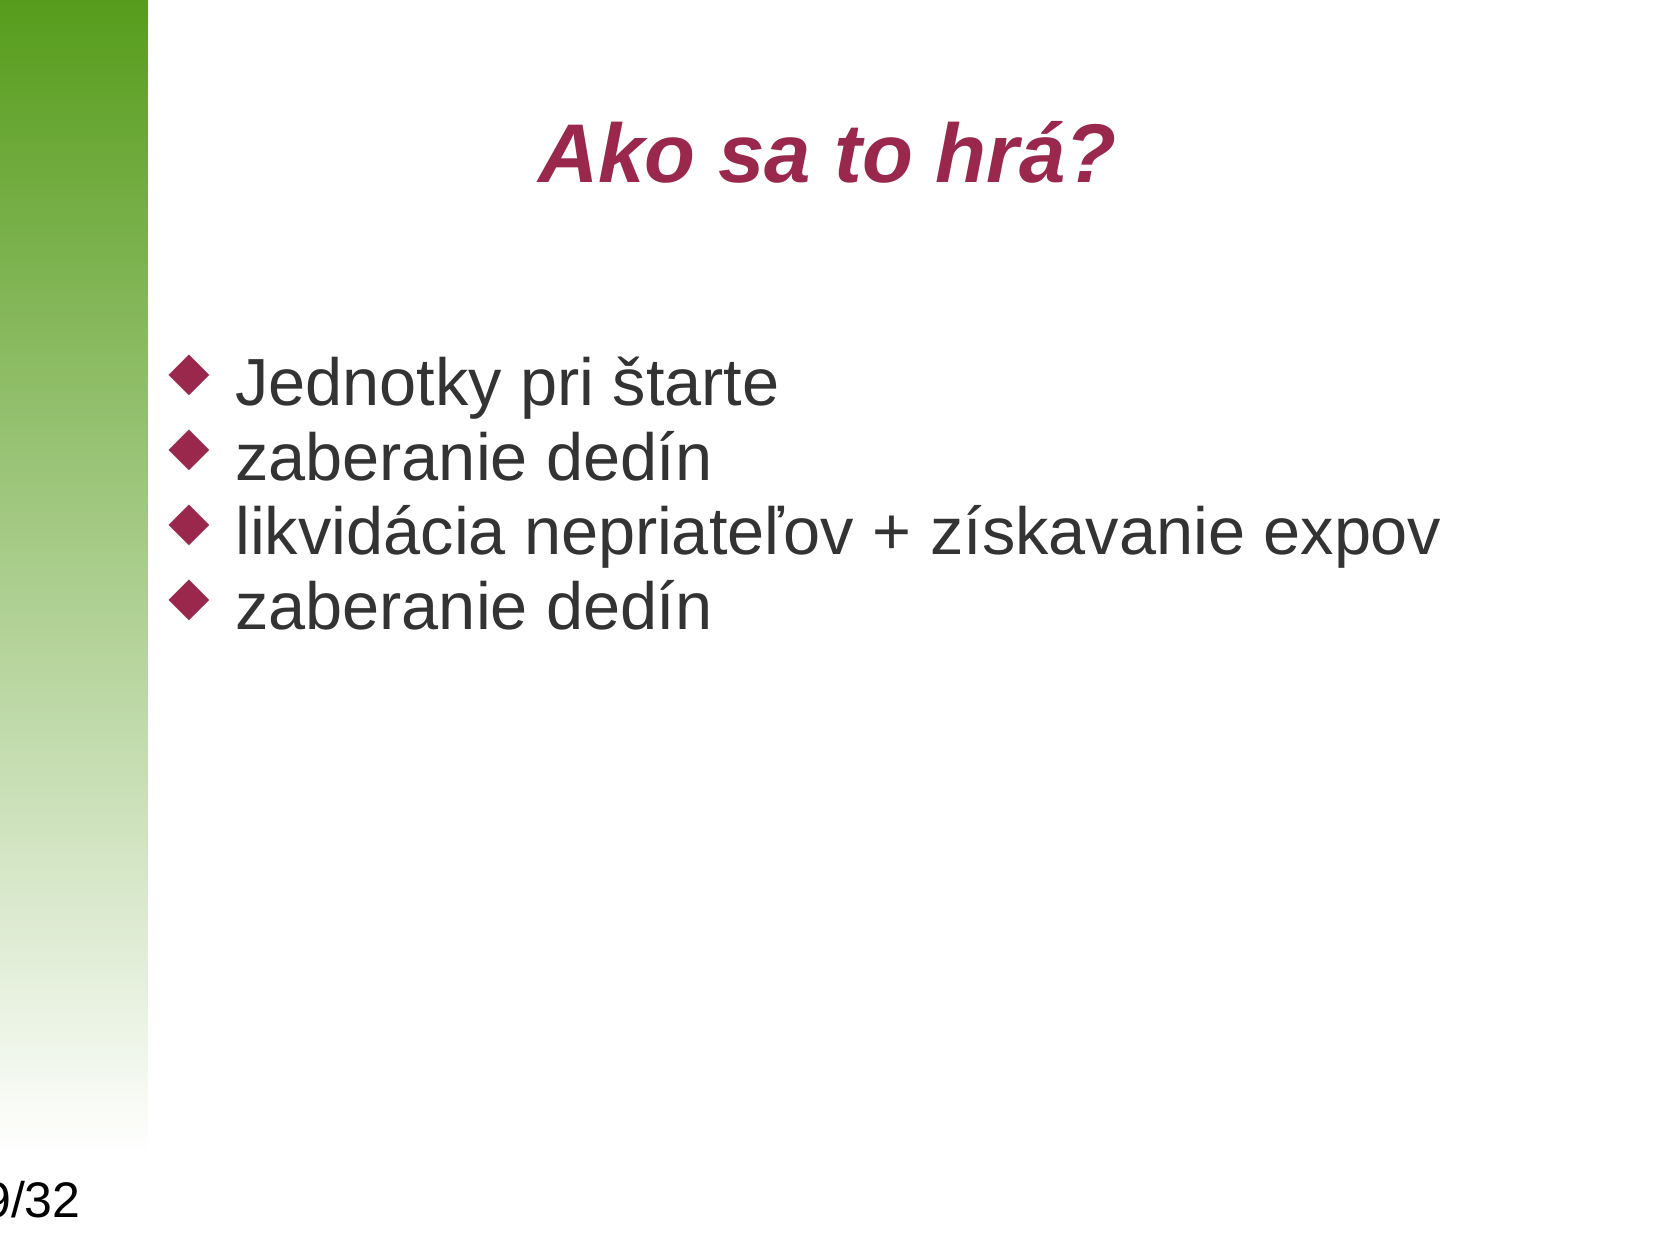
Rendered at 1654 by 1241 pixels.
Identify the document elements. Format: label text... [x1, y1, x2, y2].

list Jednotky pri štarte zaberanie dedín likvidácia nepriateľov + získavanie expov zaberanie dedín [152, 344, 1534, 1127]
title Ako sa to hrá? [121, 49, 1534, 257]
